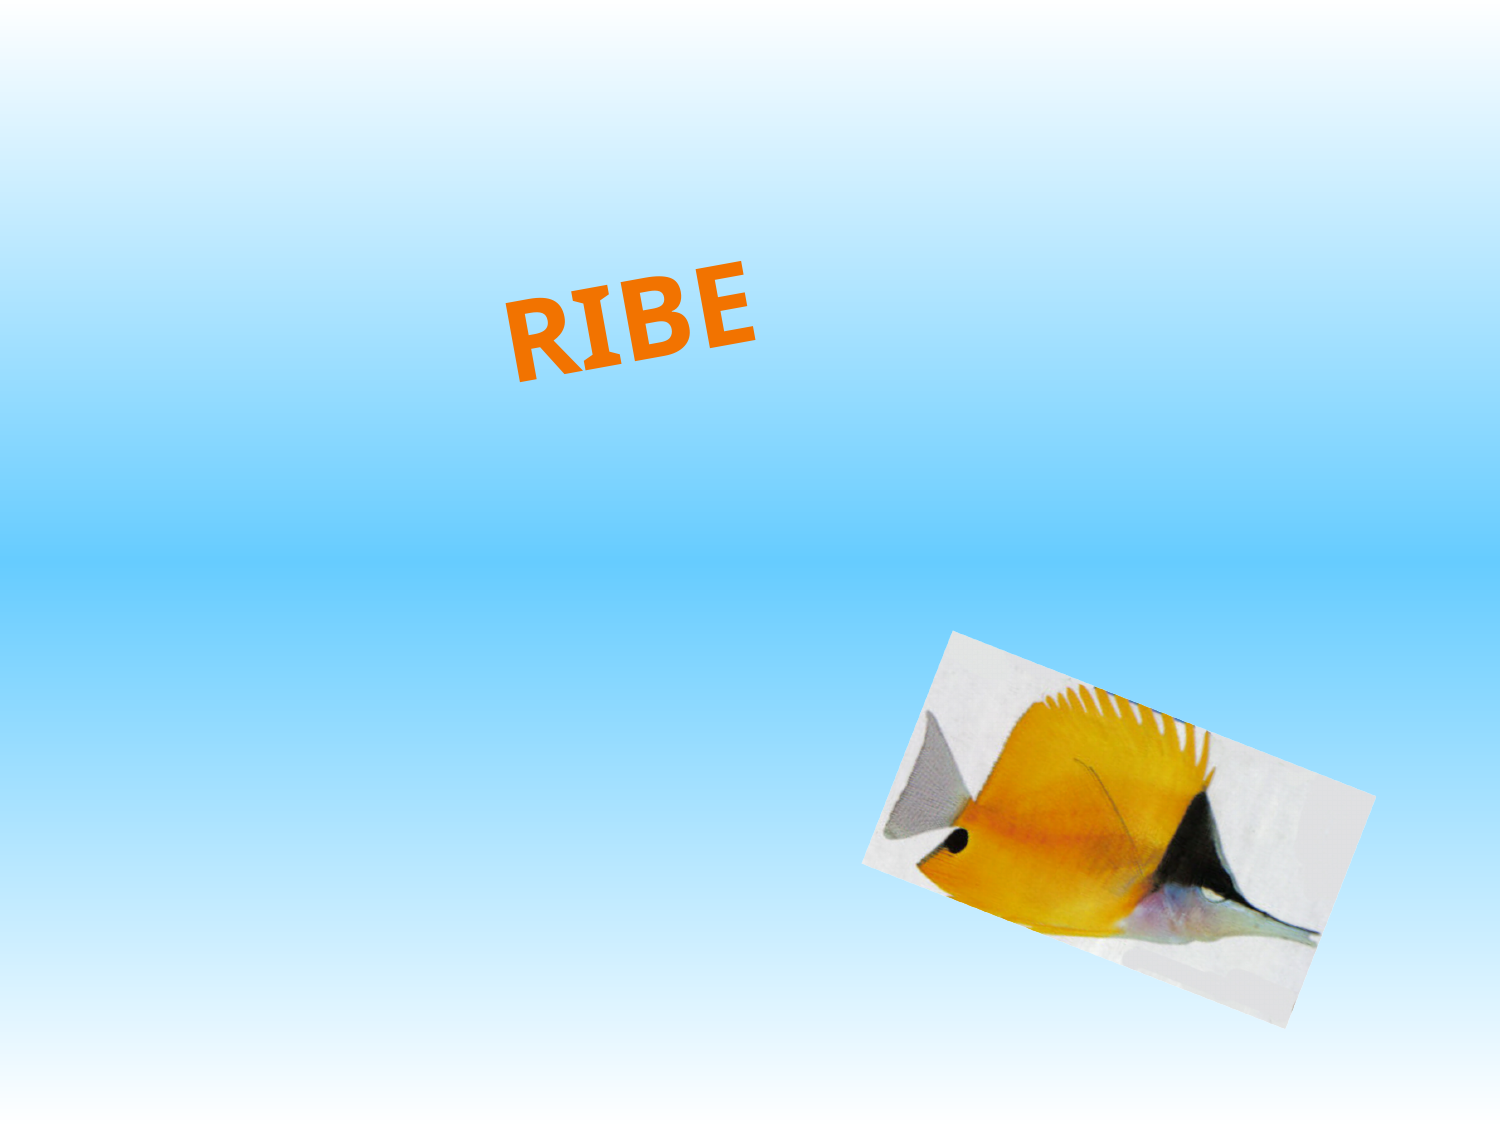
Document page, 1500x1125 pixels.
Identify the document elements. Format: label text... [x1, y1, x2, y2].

picture [861, 630, 1376, 1029]
text_box RIBE [369, 198, 920, 617]
